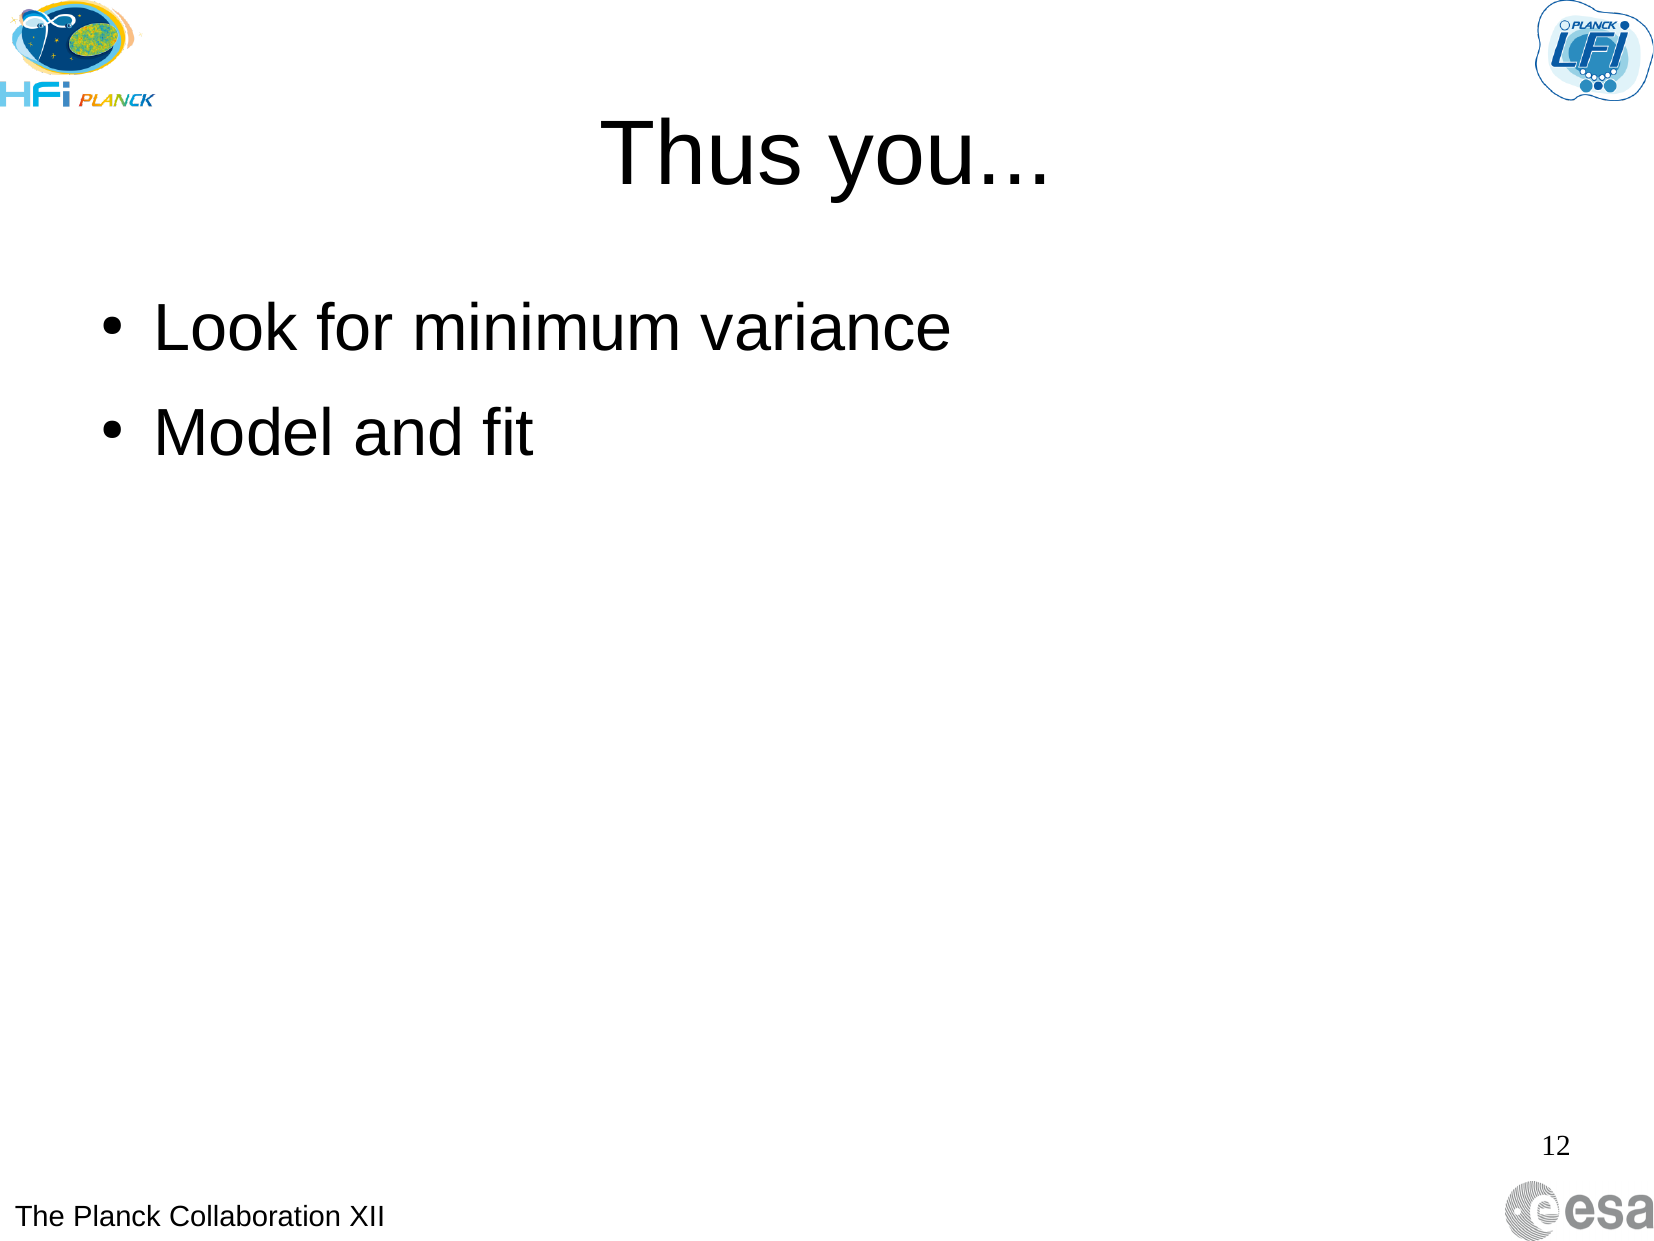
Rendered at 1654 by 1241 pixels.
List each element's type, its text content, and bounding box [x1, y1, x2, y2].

text_box The Planck Collaboration XII [0, 1192, 402, 1241]
title Thus you... [82, 49, 1571, 257]
picture [1535, 0, 1654, 101]
picture [1505, 1181, 1654, 1241]
picture [0, 0, 156, 108]
list Look for minimum variance Model and fit [82, 290, 1571, 1010]
